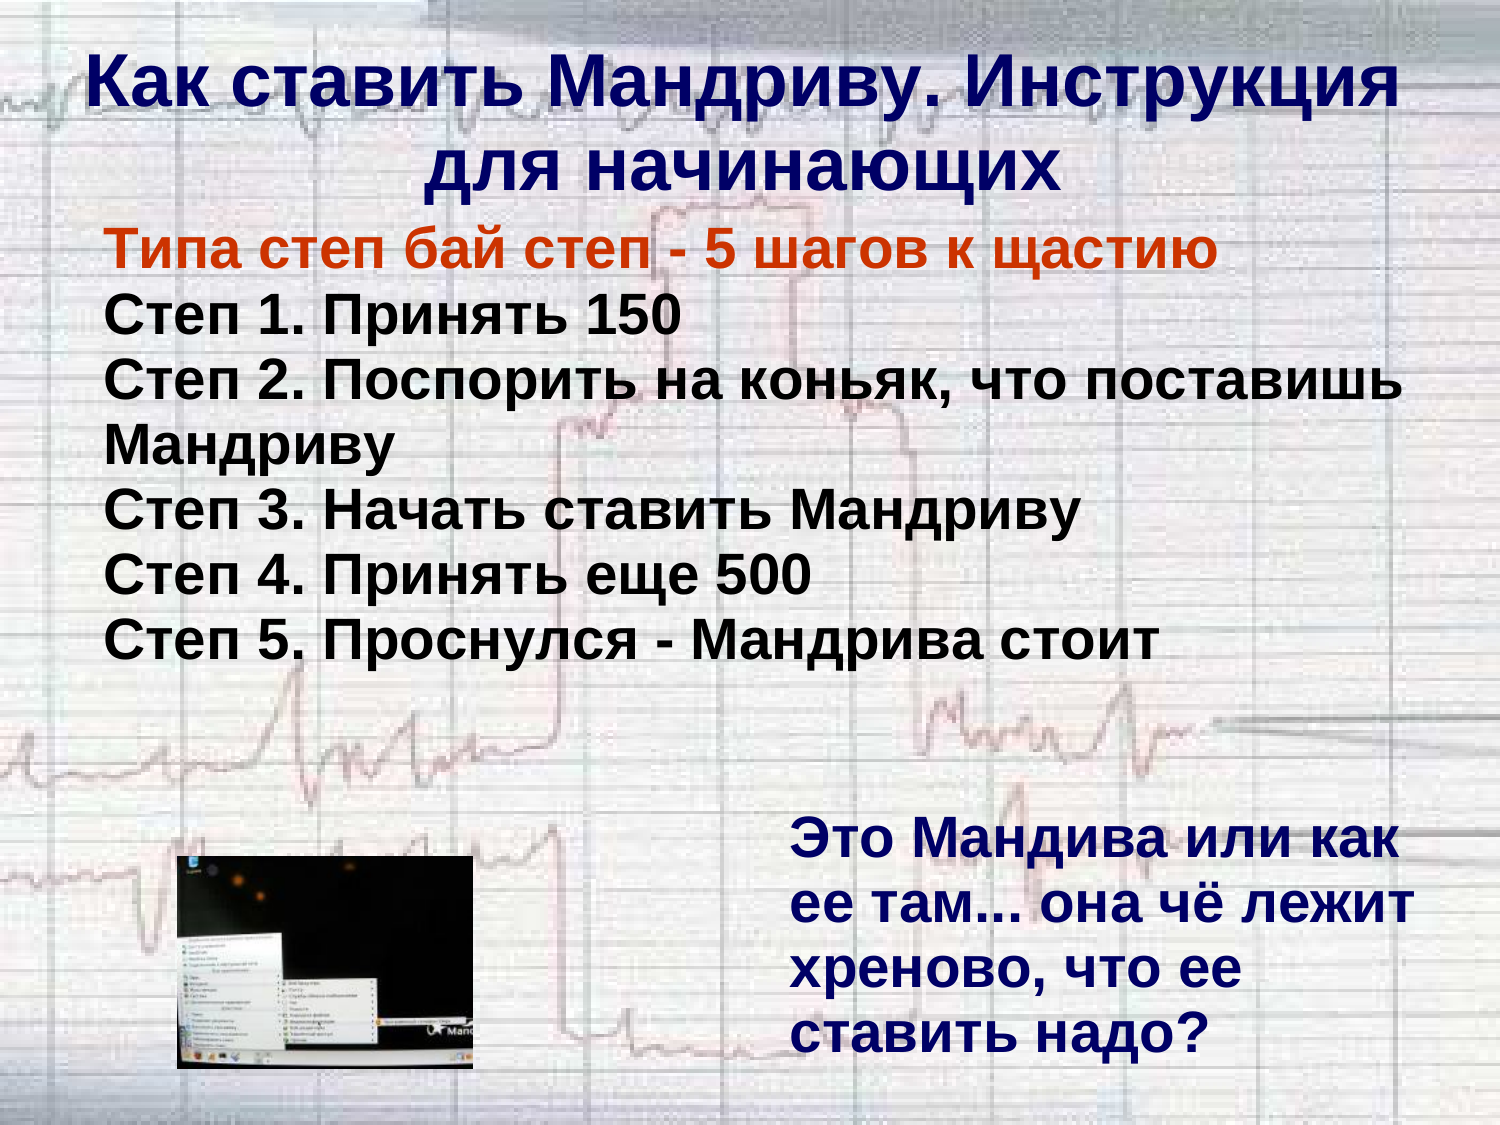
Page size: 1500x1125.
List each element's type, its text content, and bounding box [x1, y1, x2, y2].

text_box [177, 856, 473, 1070]
picture [0, 0, 1500, 1125]
text_box Это Мандива или как ее там... она чё лежит хреново, что ее ставить надо? [774, 797, 1438, 1073]
title Как ставить Мандриву. Инструкция для начинающих [37, 25, 1450, 313]
text_box Типа степ бай степ - 5 шагов к щастию Степ 1. Принять 150 Степ 2. Поспорить на коньяк, что поставишь Мандриву Степ 3. Начать ставить Мандриву Степ 4. Принять еще 500 Степ 5. Проснулся - Мандрива стоит [88, 208, 1447, 680]
